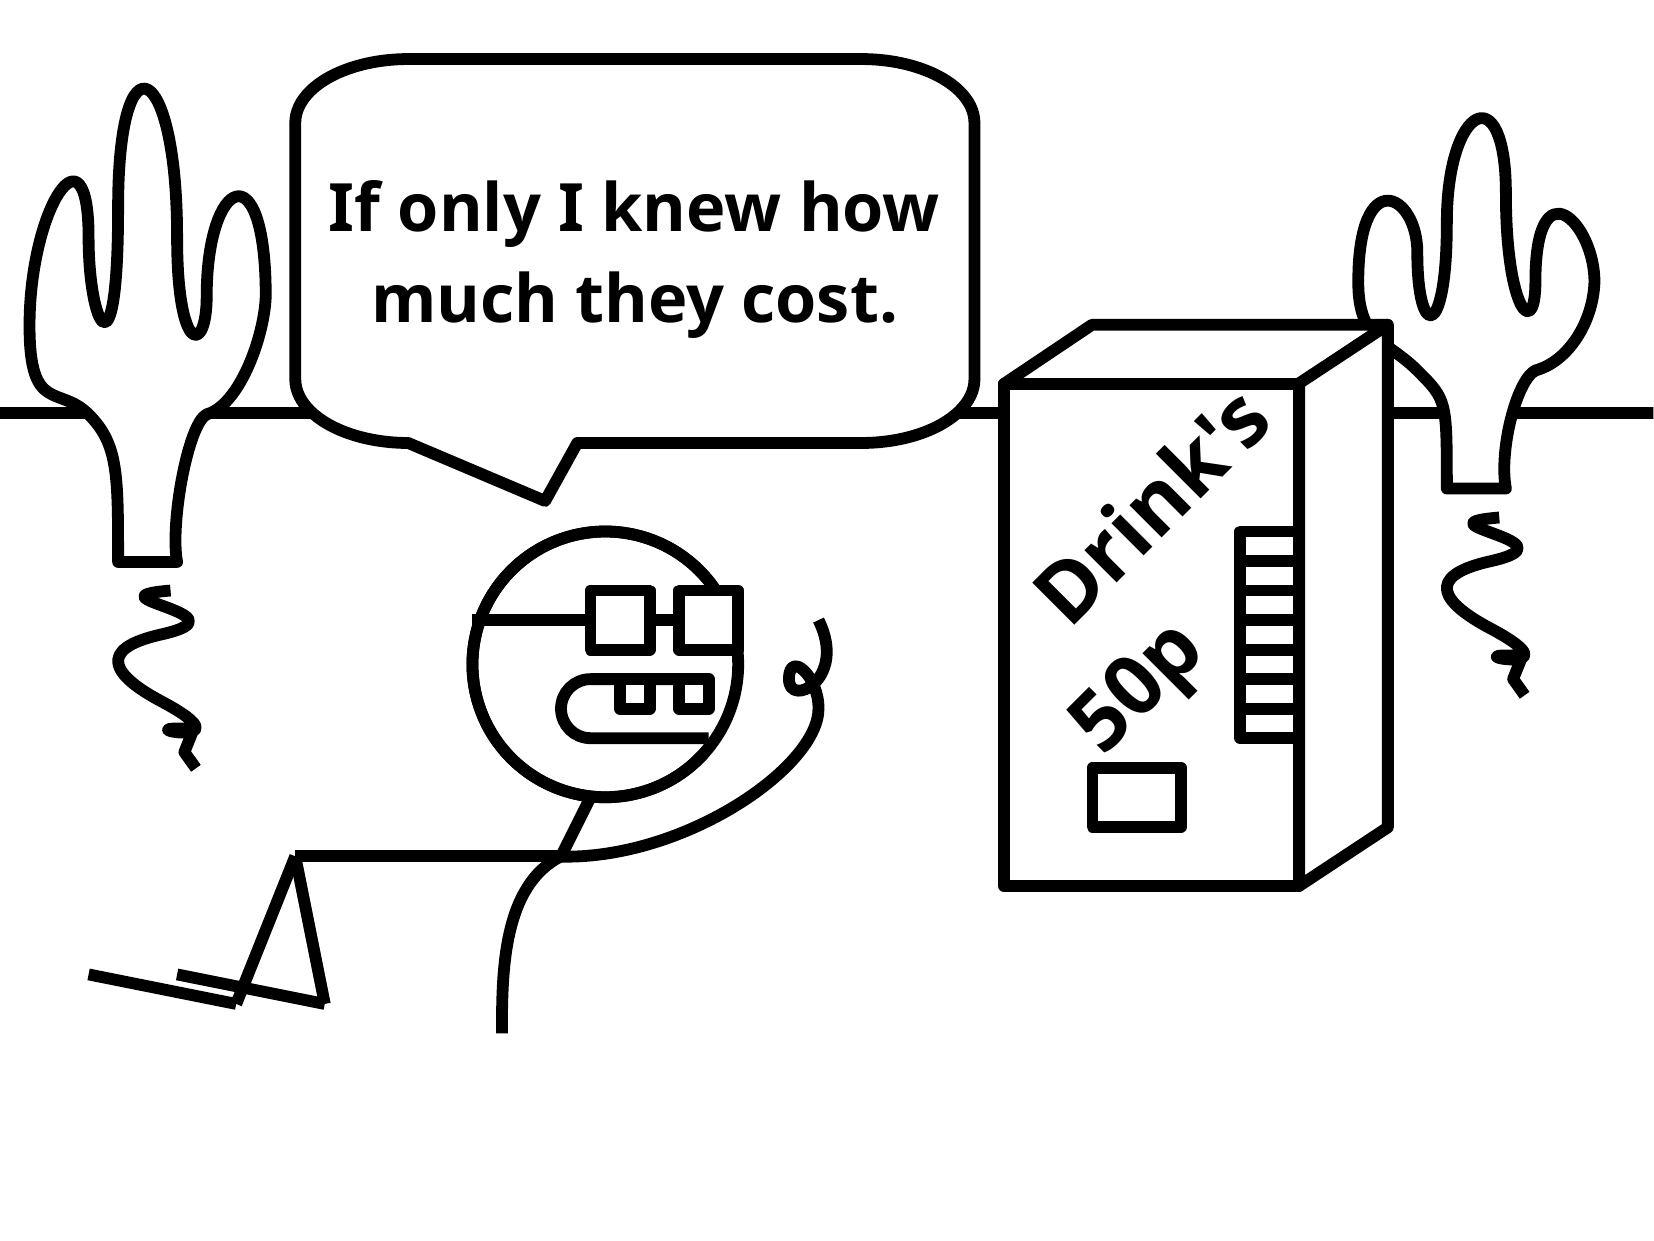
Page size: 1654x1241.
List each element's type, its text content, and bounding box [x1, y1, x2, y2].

text_box [29, 88, 266, 562]
text_box If only I knew how much they cost. [295, 59, 975, 501]
text_box [479, 538, 739, 791]
text_box [708, 649, 768, 768]
text_box [1003, 118, 1595, 886]
text_box Drink's 50p [944, 384, 1299, 770]
